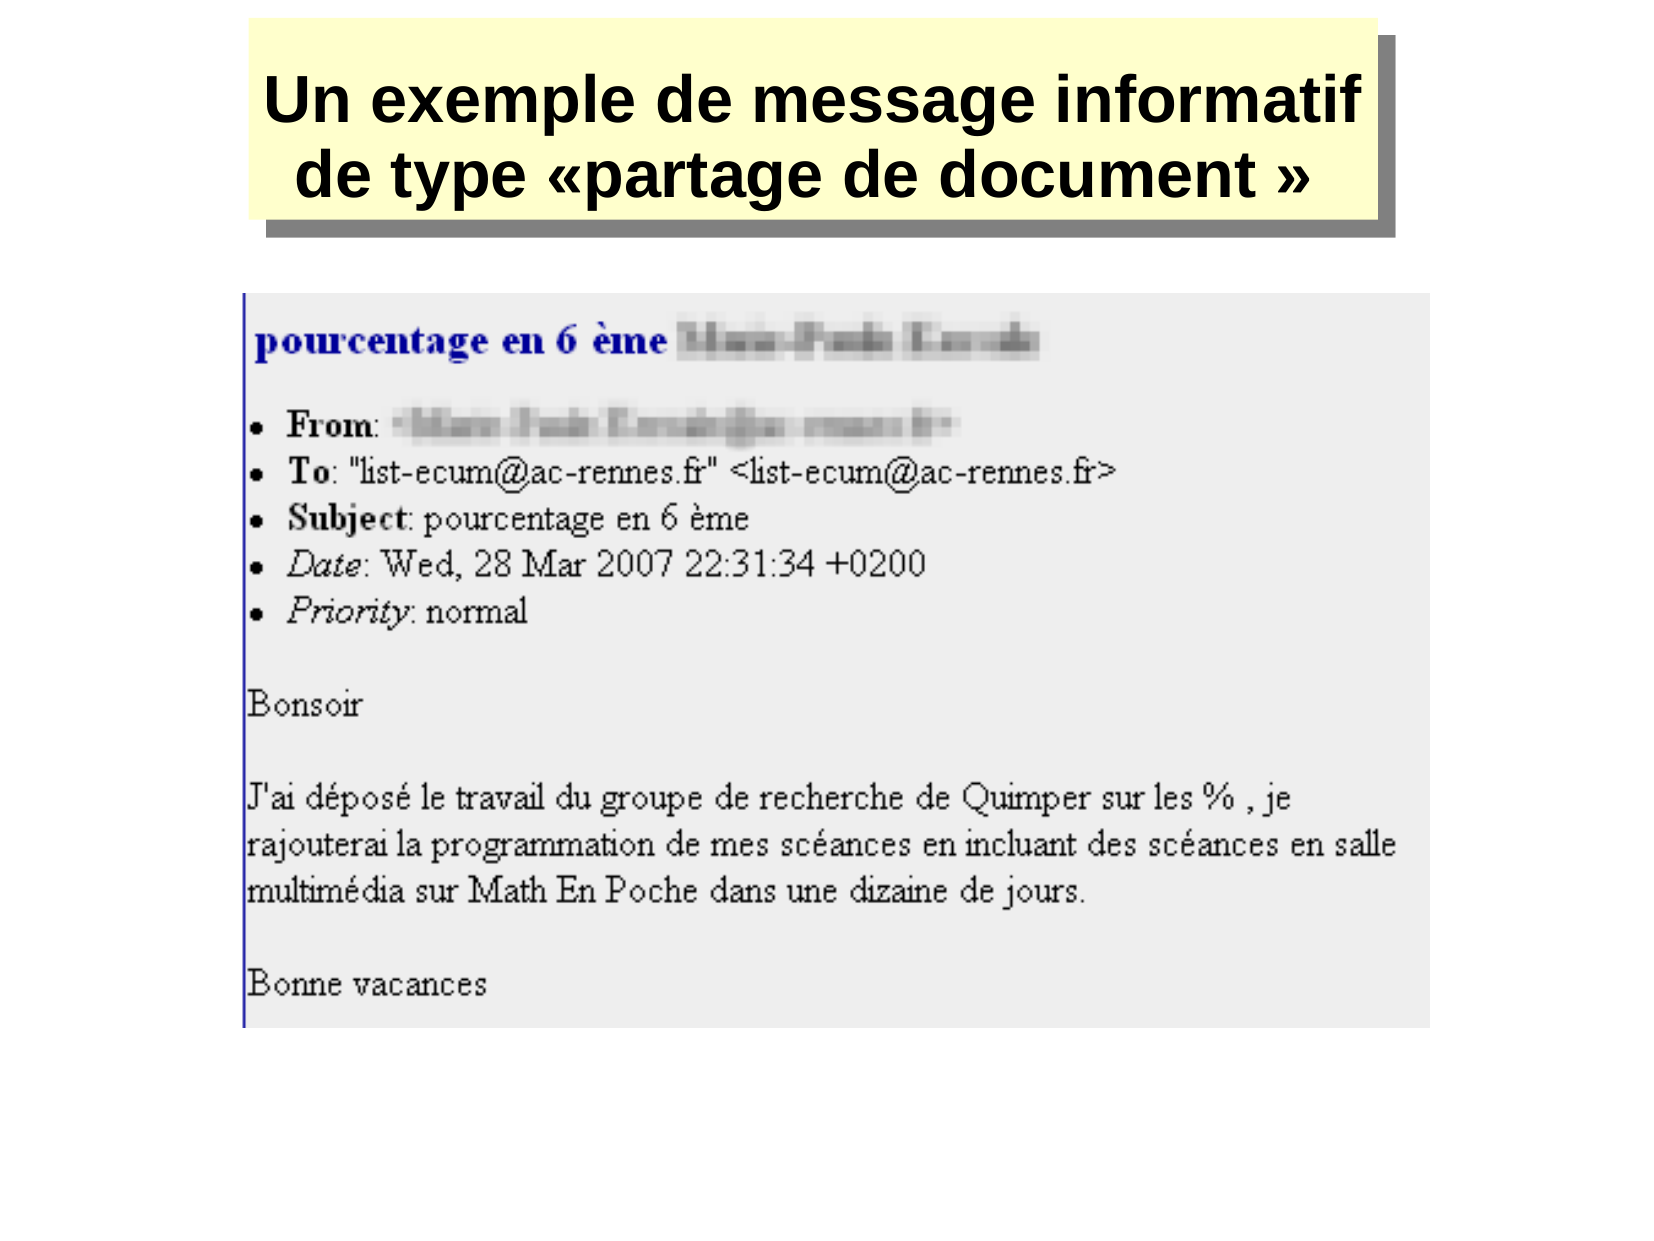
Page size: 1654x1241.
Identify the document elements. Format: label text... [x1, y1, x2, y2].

text_box Un exemple de message informatif de type «partage de document » [248, 17, 1378, 183]
picture [224, 293, 1430, 1028]
